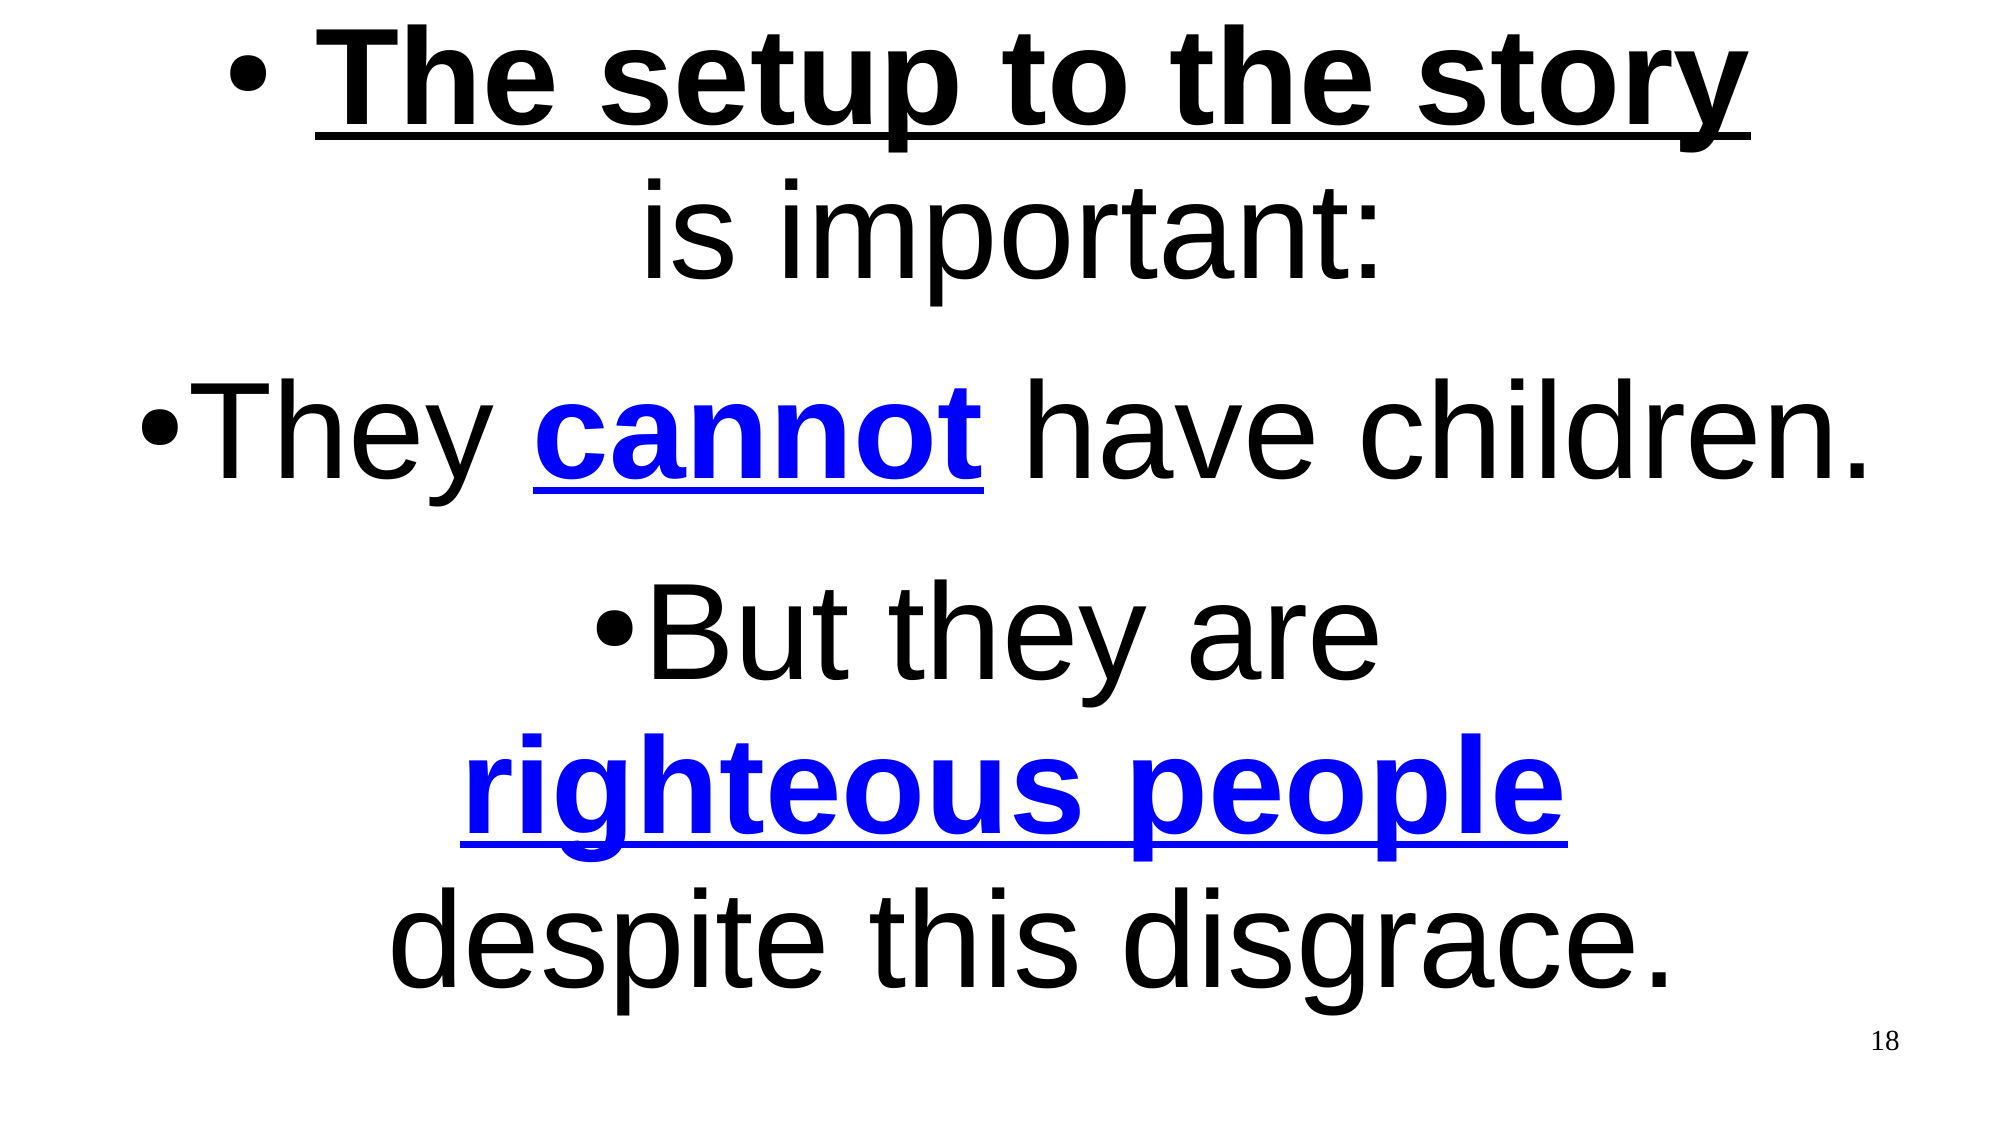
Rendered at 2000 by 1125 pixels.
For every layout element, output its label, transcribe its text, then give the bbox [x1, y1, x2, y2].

list The setup to the story is important: They cannot have children. But they are righteous people despite this disgrace. [0, 0, 1996, 1123]
